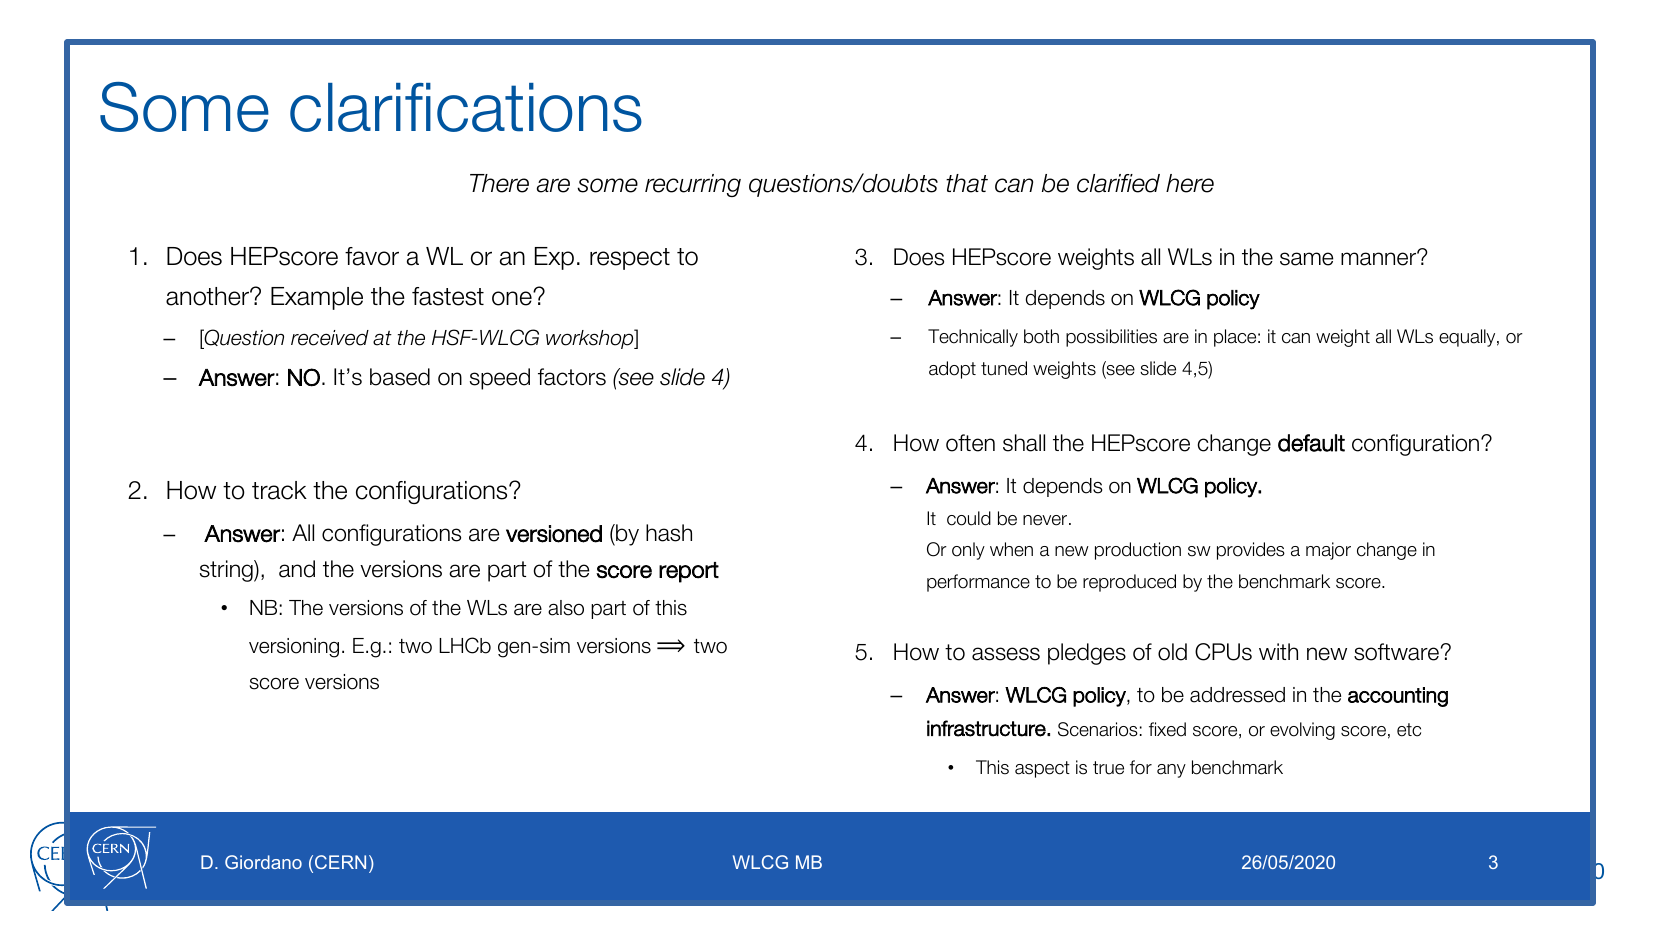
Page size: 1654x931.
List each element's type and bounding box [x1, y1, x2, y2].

picture [69, 45, 1591, 901]
